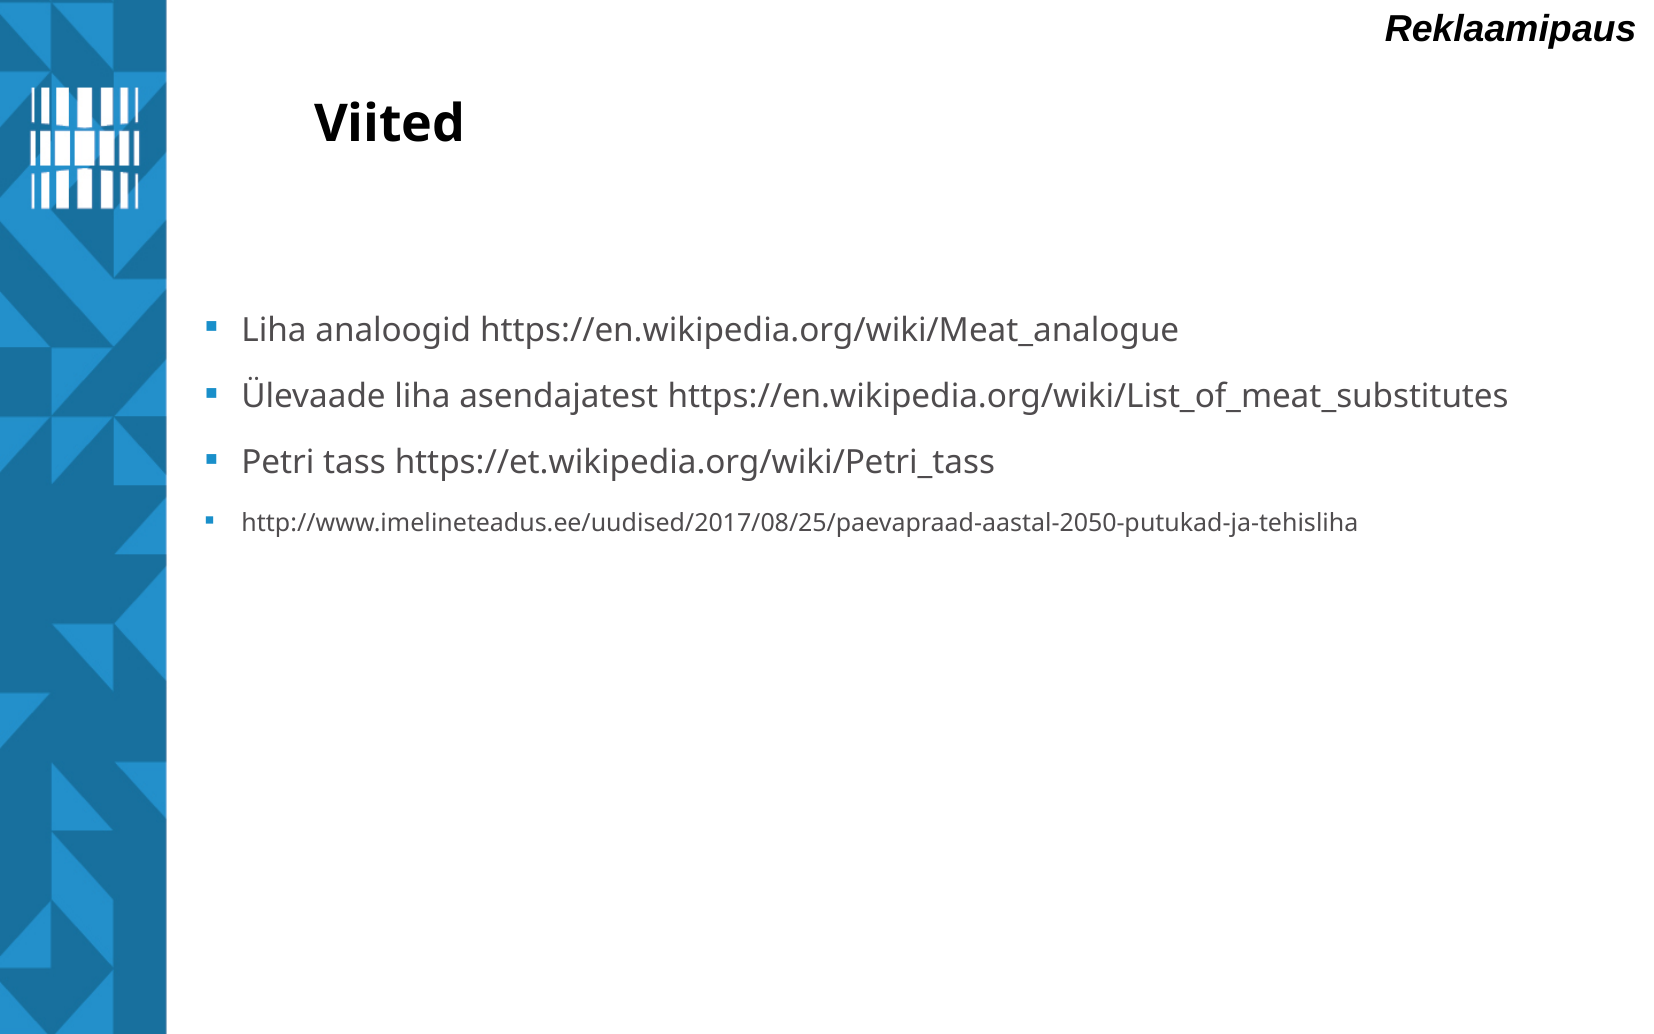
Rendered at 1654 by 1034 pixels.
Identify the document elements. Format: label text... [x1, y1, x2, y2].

list Liha analoogid https://en.wikipedia.org/wiki/Meat_analogue Ülevaade liha asendajatest https://en.wikipedia.org/wiki/List_of_meat_substitutes Petri tass https://et.wikipedia.org/wiki/Petri_tass http://www.imelineteadus.ee/uudised/2017/08/25/paevapraad-aastal-2050-putukad-ja-tehisliha [188, 300, 1630, 615]
picture [42, 108, 132, 208]
list Viited [314, 88, 1511, 214]
